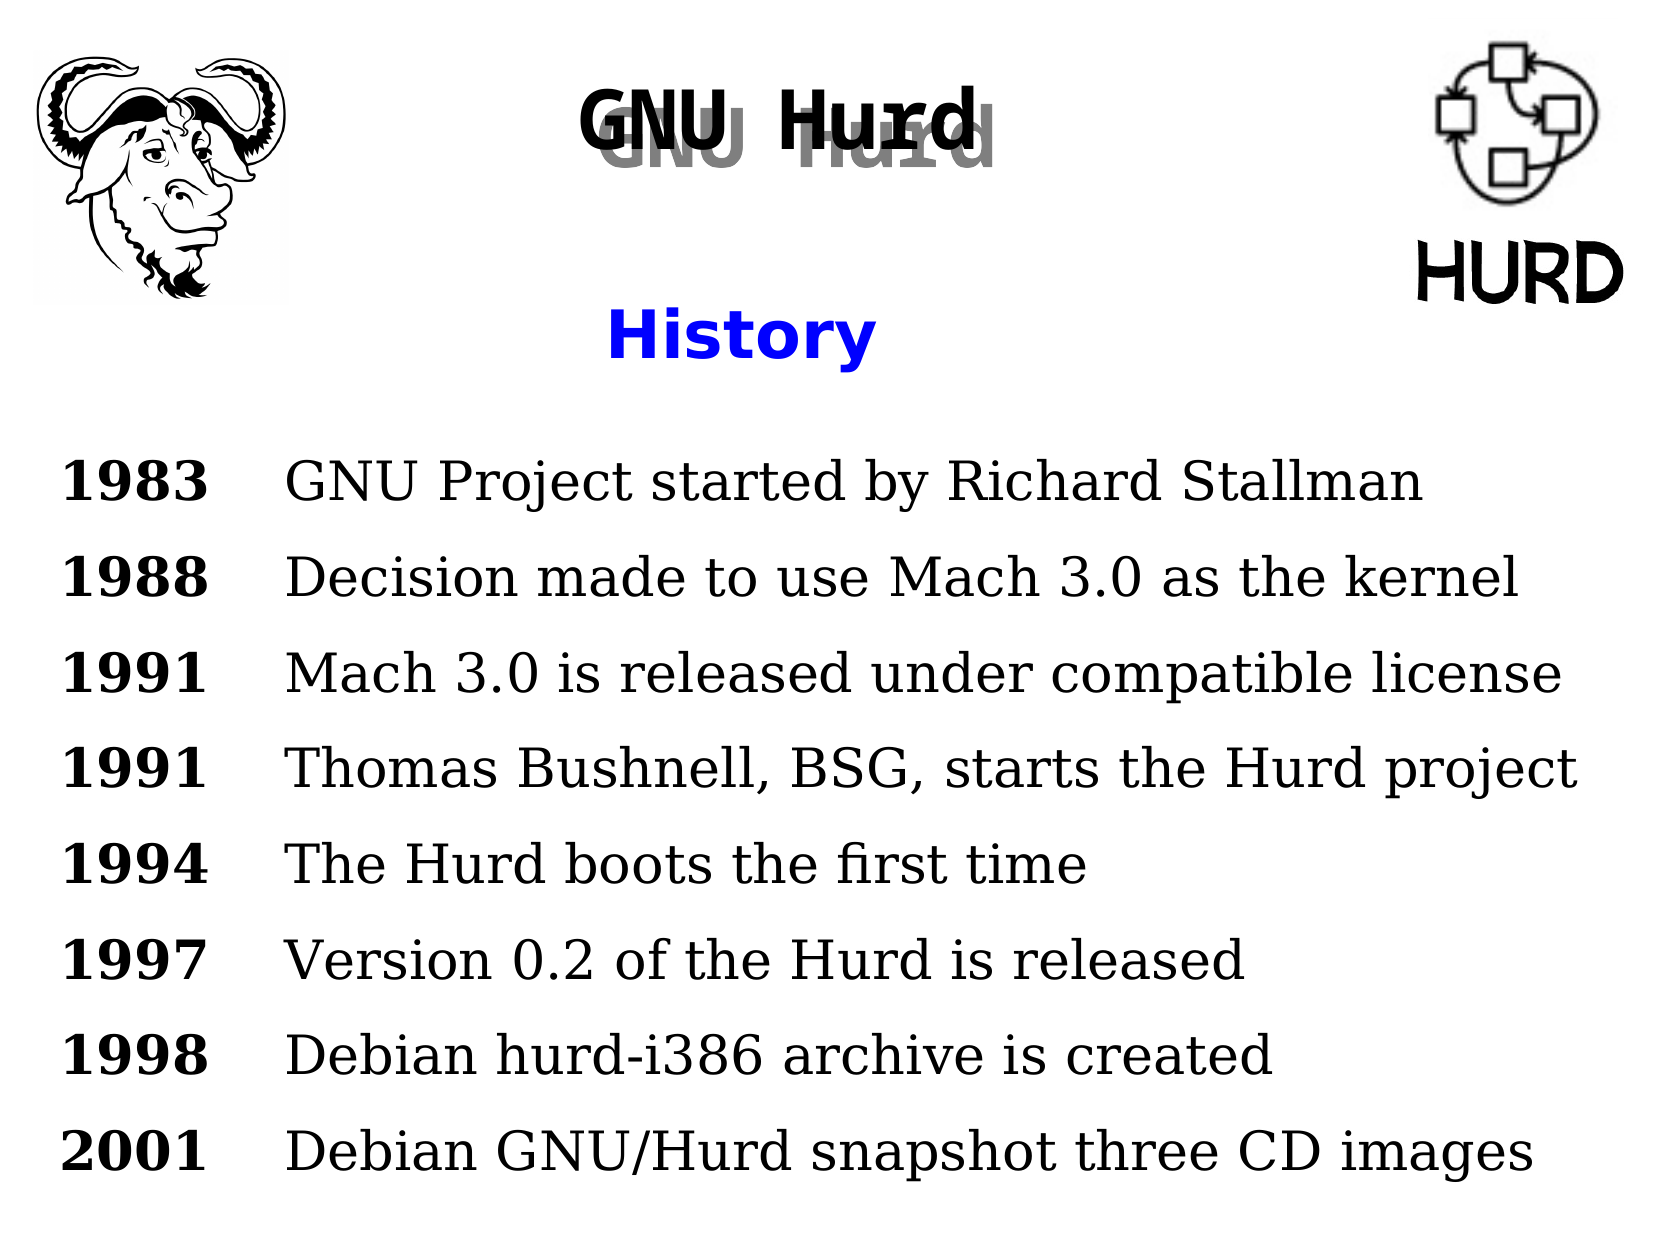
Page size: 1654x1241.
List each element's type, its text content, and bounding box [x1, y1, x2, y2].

text_box GNU Hurd [578, 60, 1028, 158]
picture [1428, 17, 1618, 224]
picture [33, 50, 289, 305]
text_box 1983 GNU Project started by Richard Stallman 1988 Decision made to use Mach 3.0 as the kernel 1991 Mach 3.0 is released under compatible license 1991 Thomas Bushnell, BSG, starts the Hurd project 1994 The Hurd boots the first time 1997 Version 0.2 of the Hurd is released 1998 Debian hurd-i386 archive is created 2001 Debian GNU/Hurd snapshot three CD images [59, 417, 1648, 1152]
text_box History [605, 258, 913, 337]
picture [1409, 238, 1628, 309]
